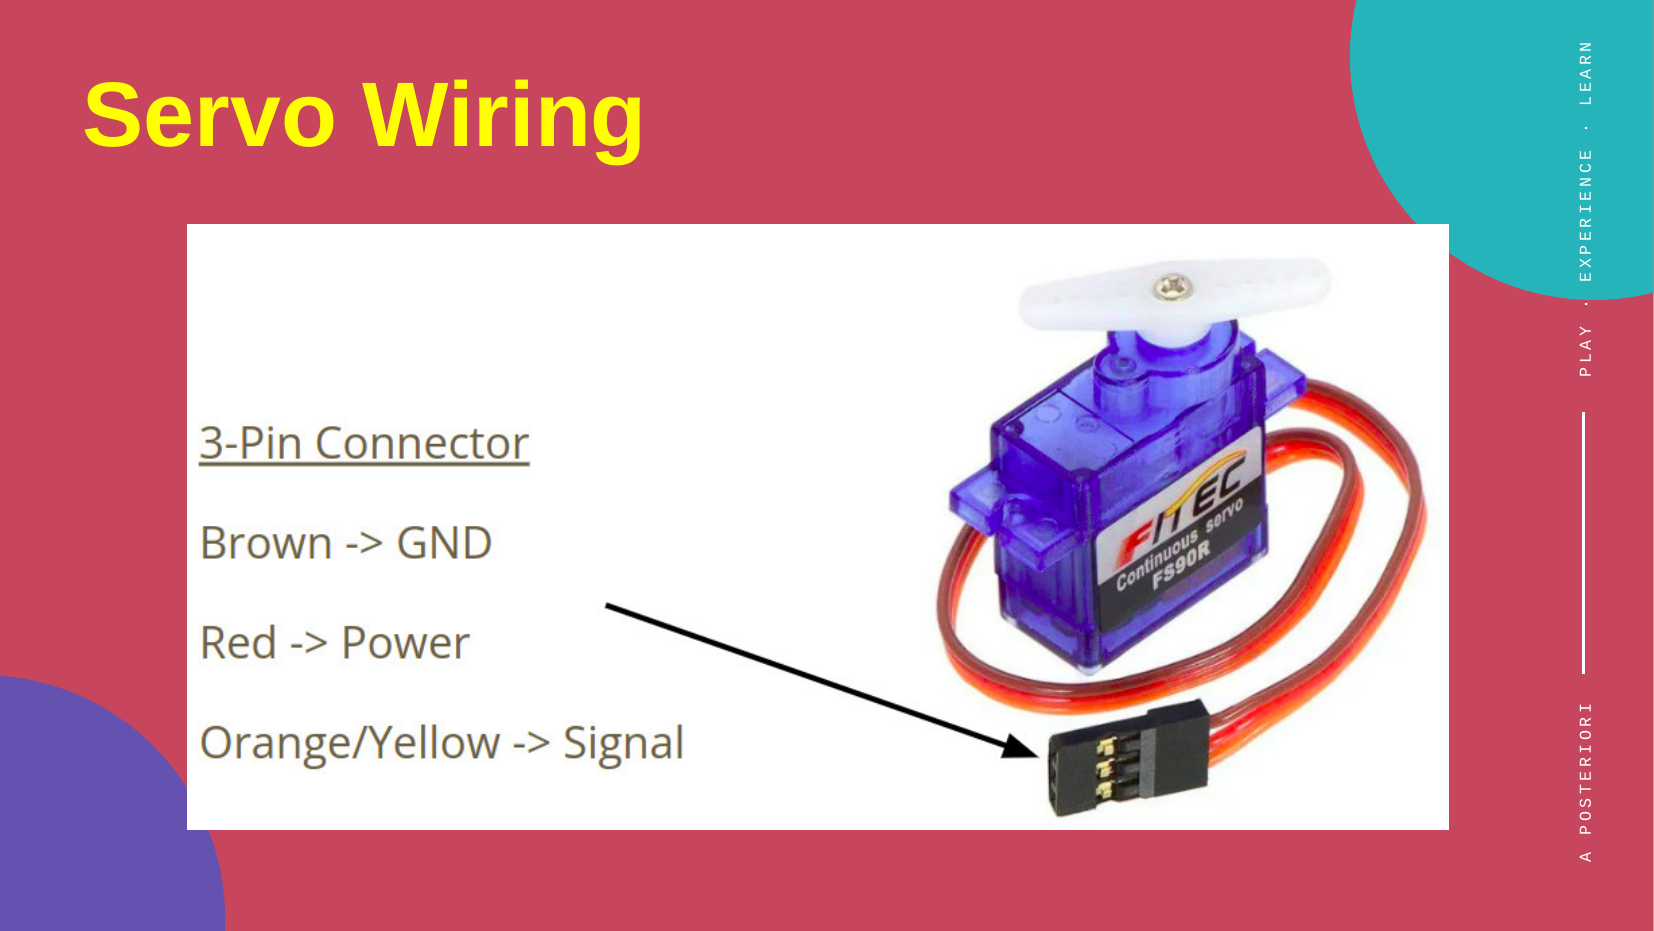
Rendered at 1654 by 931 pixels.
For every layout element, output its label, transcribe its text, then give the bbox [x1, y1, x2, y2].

picture [187, 224, 1449, 830]
title Servo Wiring [82, 37, 1351, 193]
